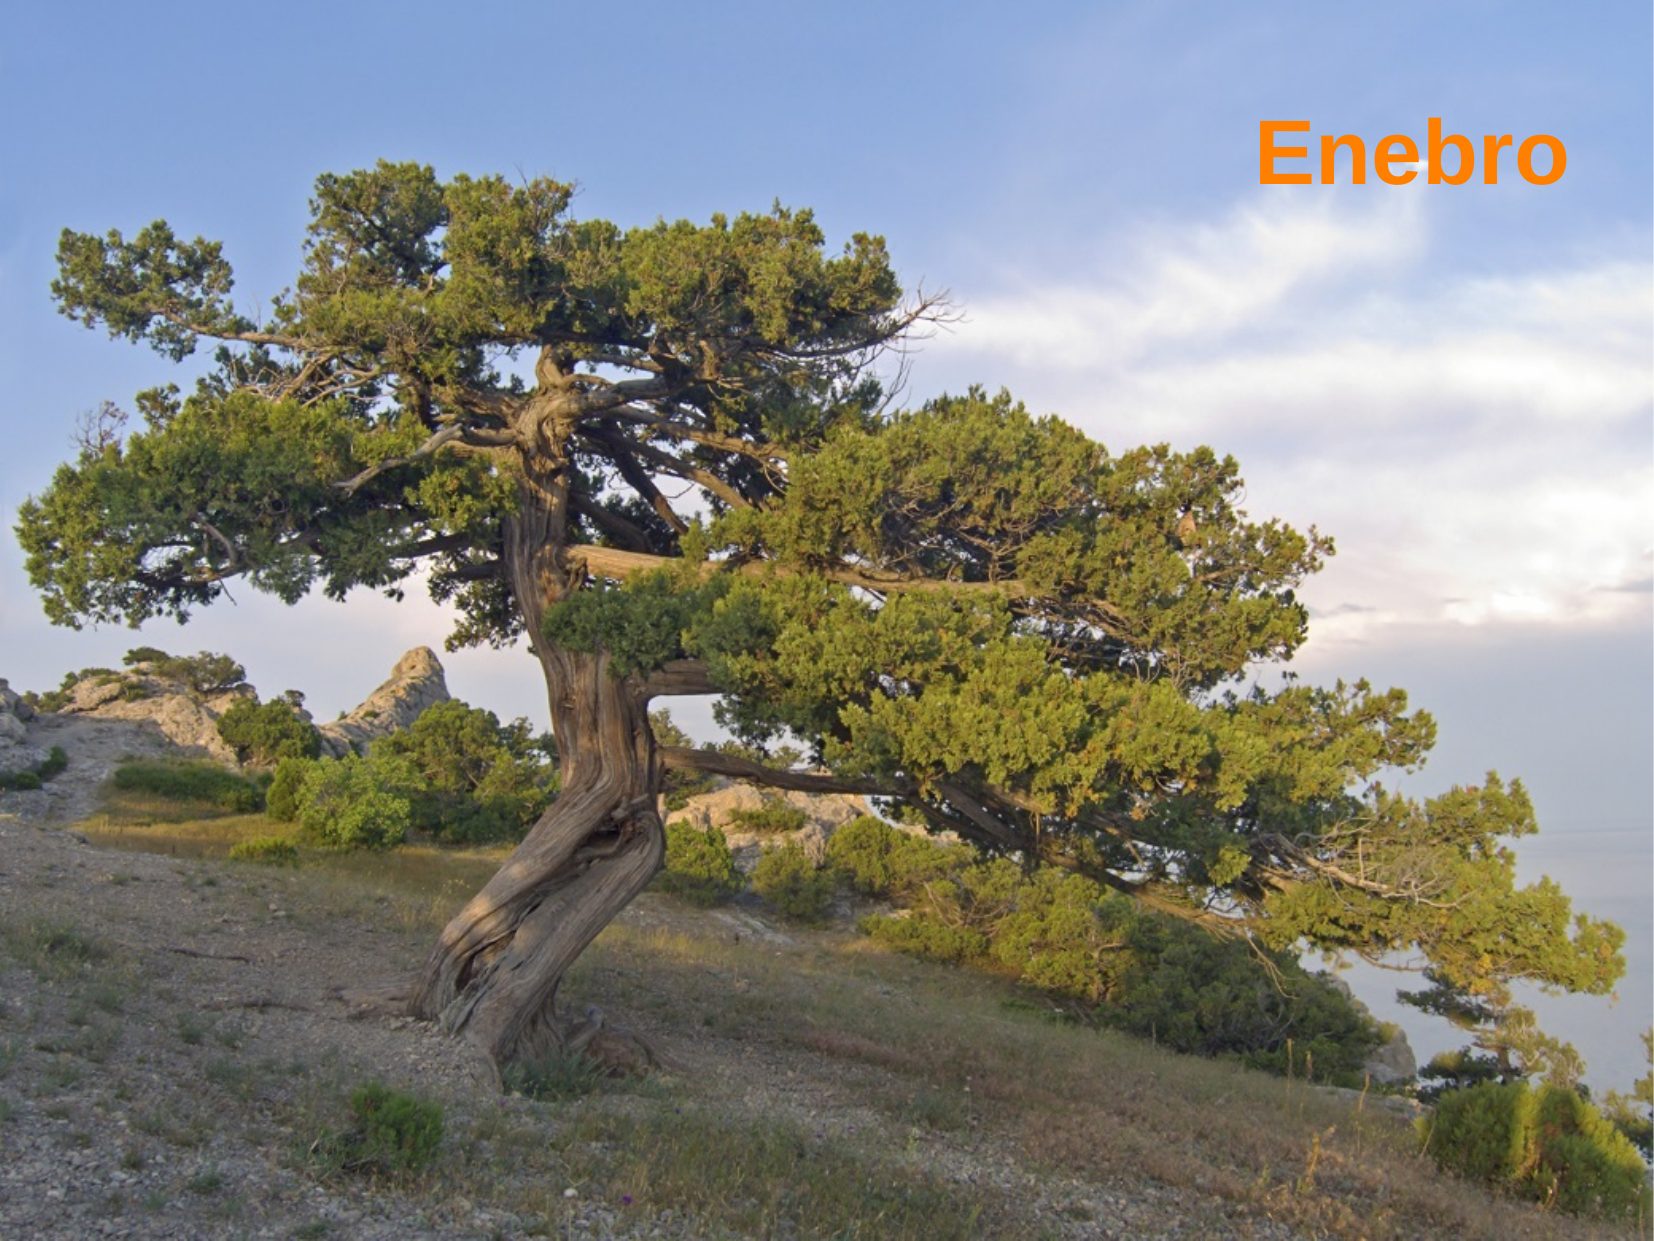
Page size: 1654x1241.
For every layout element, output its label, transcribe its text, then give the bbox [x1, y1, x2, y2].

picture [0, 0, 1654, 1241]
title Enebro [82, 49, 1571, 257]
